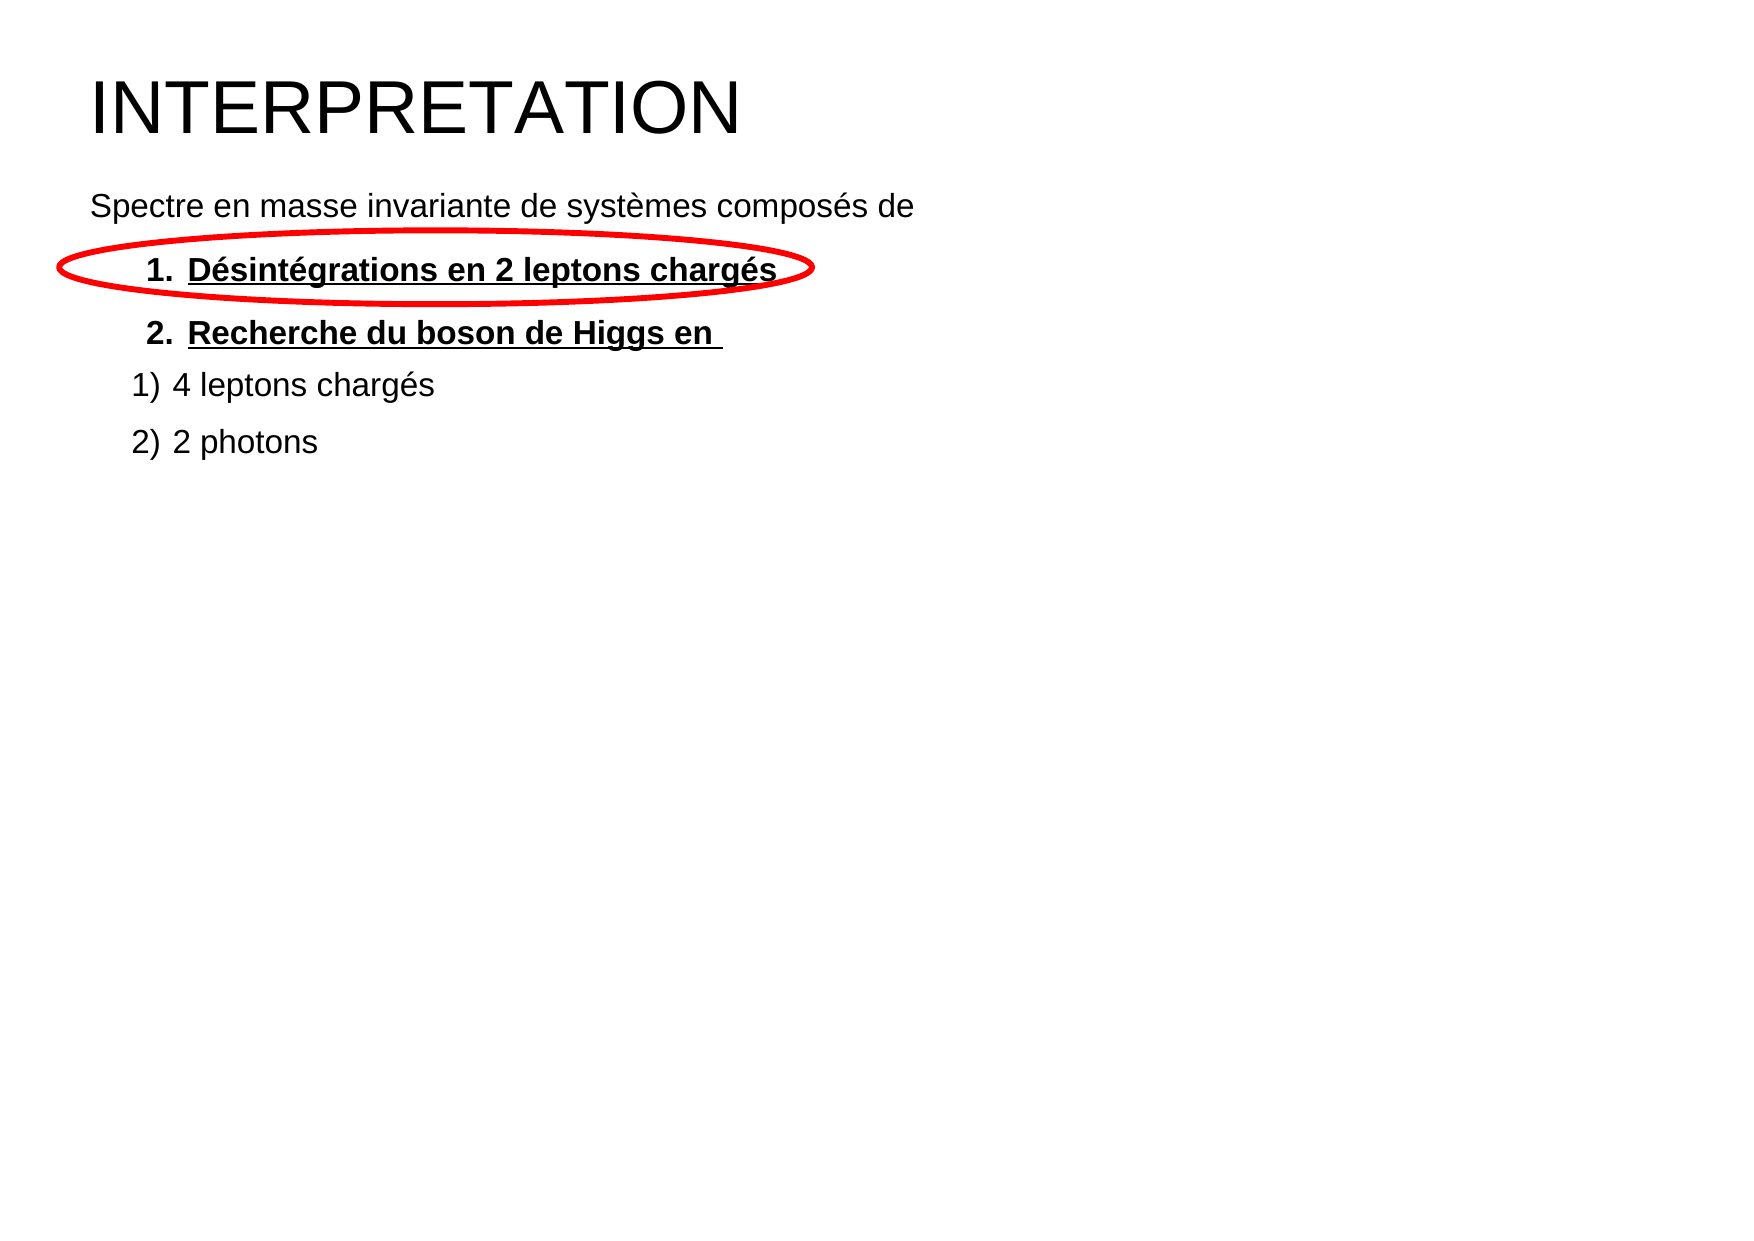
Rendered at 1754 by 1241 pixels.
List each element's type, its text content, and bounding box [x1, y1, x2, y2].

list Spectre en masse invariante de systèmes composés de Désintégrations en 2 leptons chargés Recherche du boson de Higgs en 4 leptons chargés 2 photons [75, 176, 1686, 918]
list Spectre en masse invariante de systèmes composés de Désintégrations en 2 leptons chargés Recherche du boson de Higgs en 4 leptons chargés 2 photons [75, 234, 808, 301]
title INTERPRETATION [75, 50, 1686, 157]
